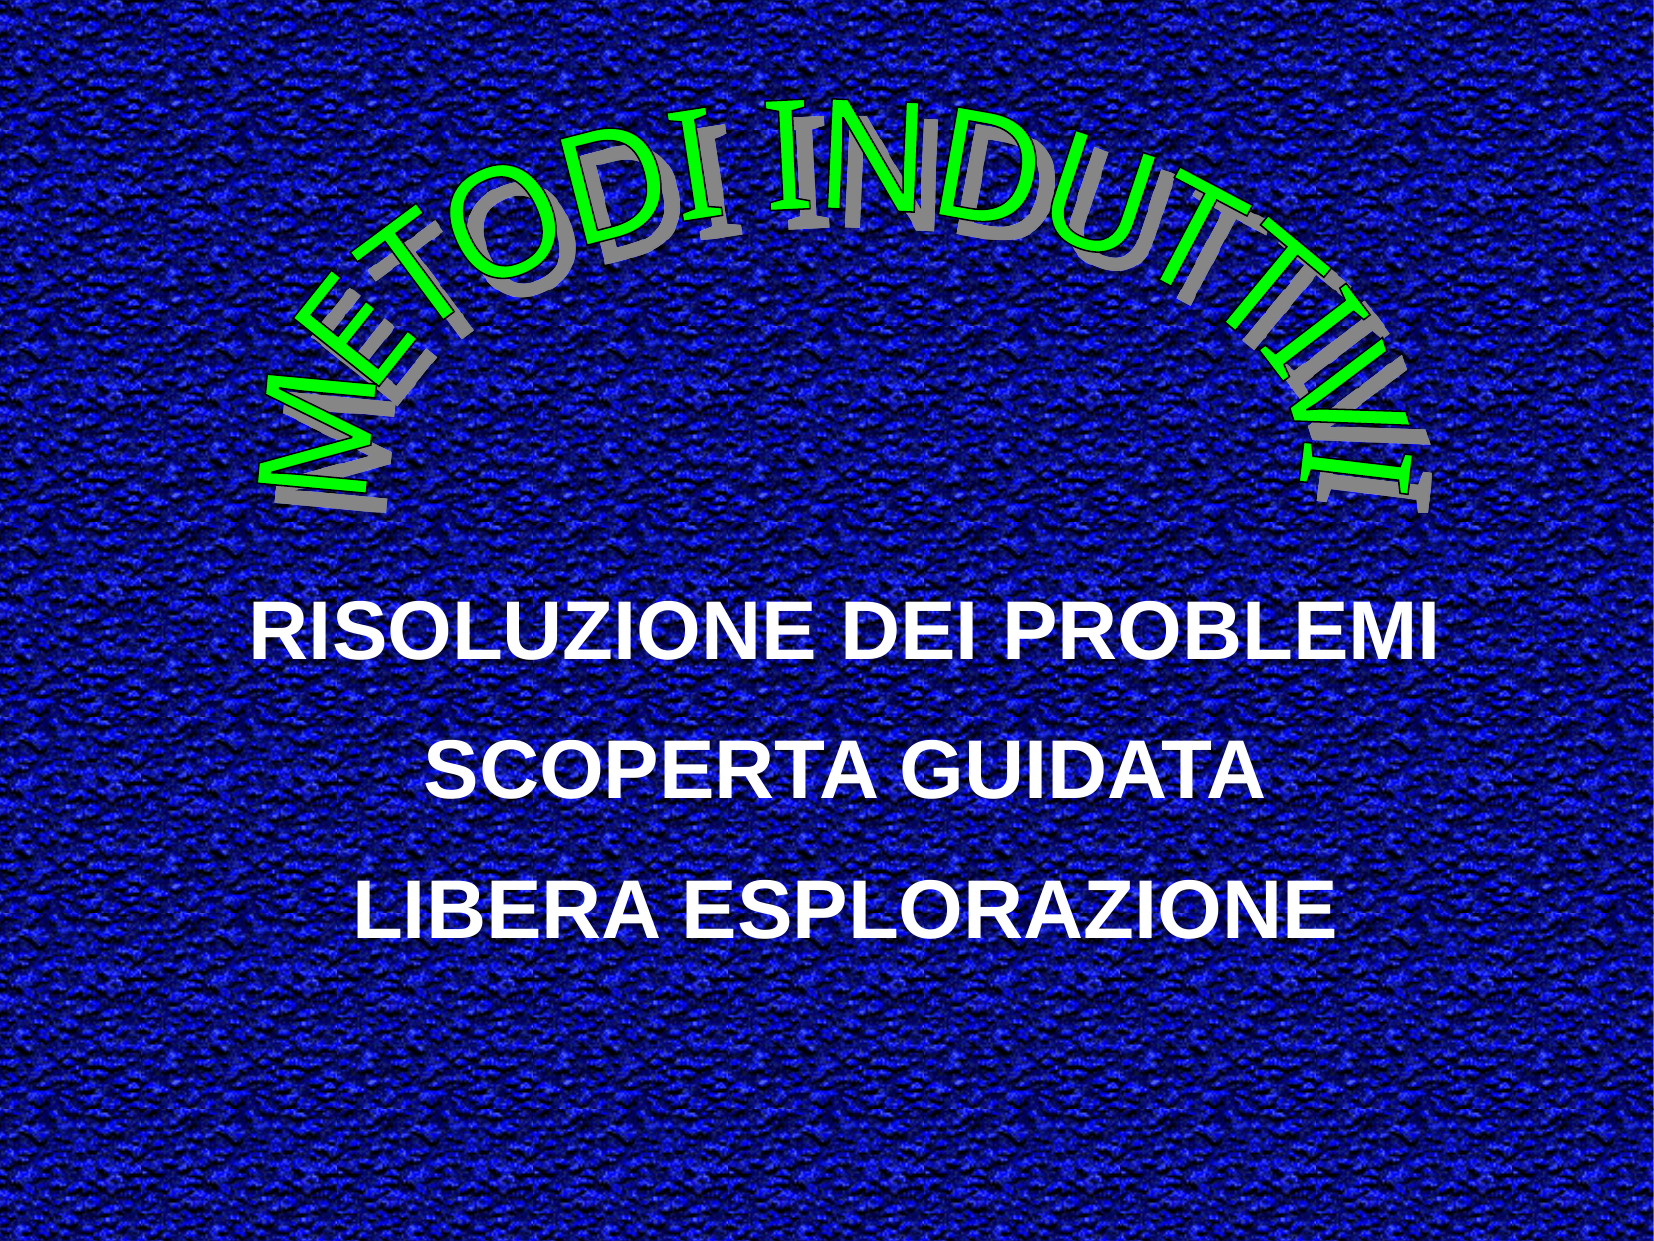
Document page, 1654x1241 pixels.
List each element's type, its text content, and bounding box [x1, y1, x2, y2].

text_box METODI INDUTTIVI [827, 98, 919, 213]
text_box METODI INDUTTIVI [1258, 283, 1371, 382]
text_box METODI INDUTTIVI [559, 128, 661, 246]
text_box METODI INDUTTIVI [765, 99, 810, 211]
text_box METODI INDUTTIVI [350, 203, 455, 320]
text_box METODI INDUTTIVI [1050, 130, 1157, 253]
text_box METODI INDUTTIVI [1299, 442, 1413, 495]
text_box RISOLUZIONE DEI PROBLEMI SCOPERTA GUIDATA LIBERA ESPLORAZIONE [213, 576, 1478, 1241]
text_box METODI INDUTTIVI [257, 270, 418, 494]
text_box METODI INDUTTIVI [1159, 166, 1253, 287]
text_box METODI INDUTTIVI [449, 164, 556, 279]
text_box METODI INDUTTIVI [666, 106, 723, 222]
picture [0, 0, 1654, 1241]
text_box METODI INDUTTIVI [1289, 337, 1411, 426]
text_box METODI INDUTTIVI [938, 106, 1036, 222]
text_box METODI INDUTTIVI [1224, 215, 1332, 331]
